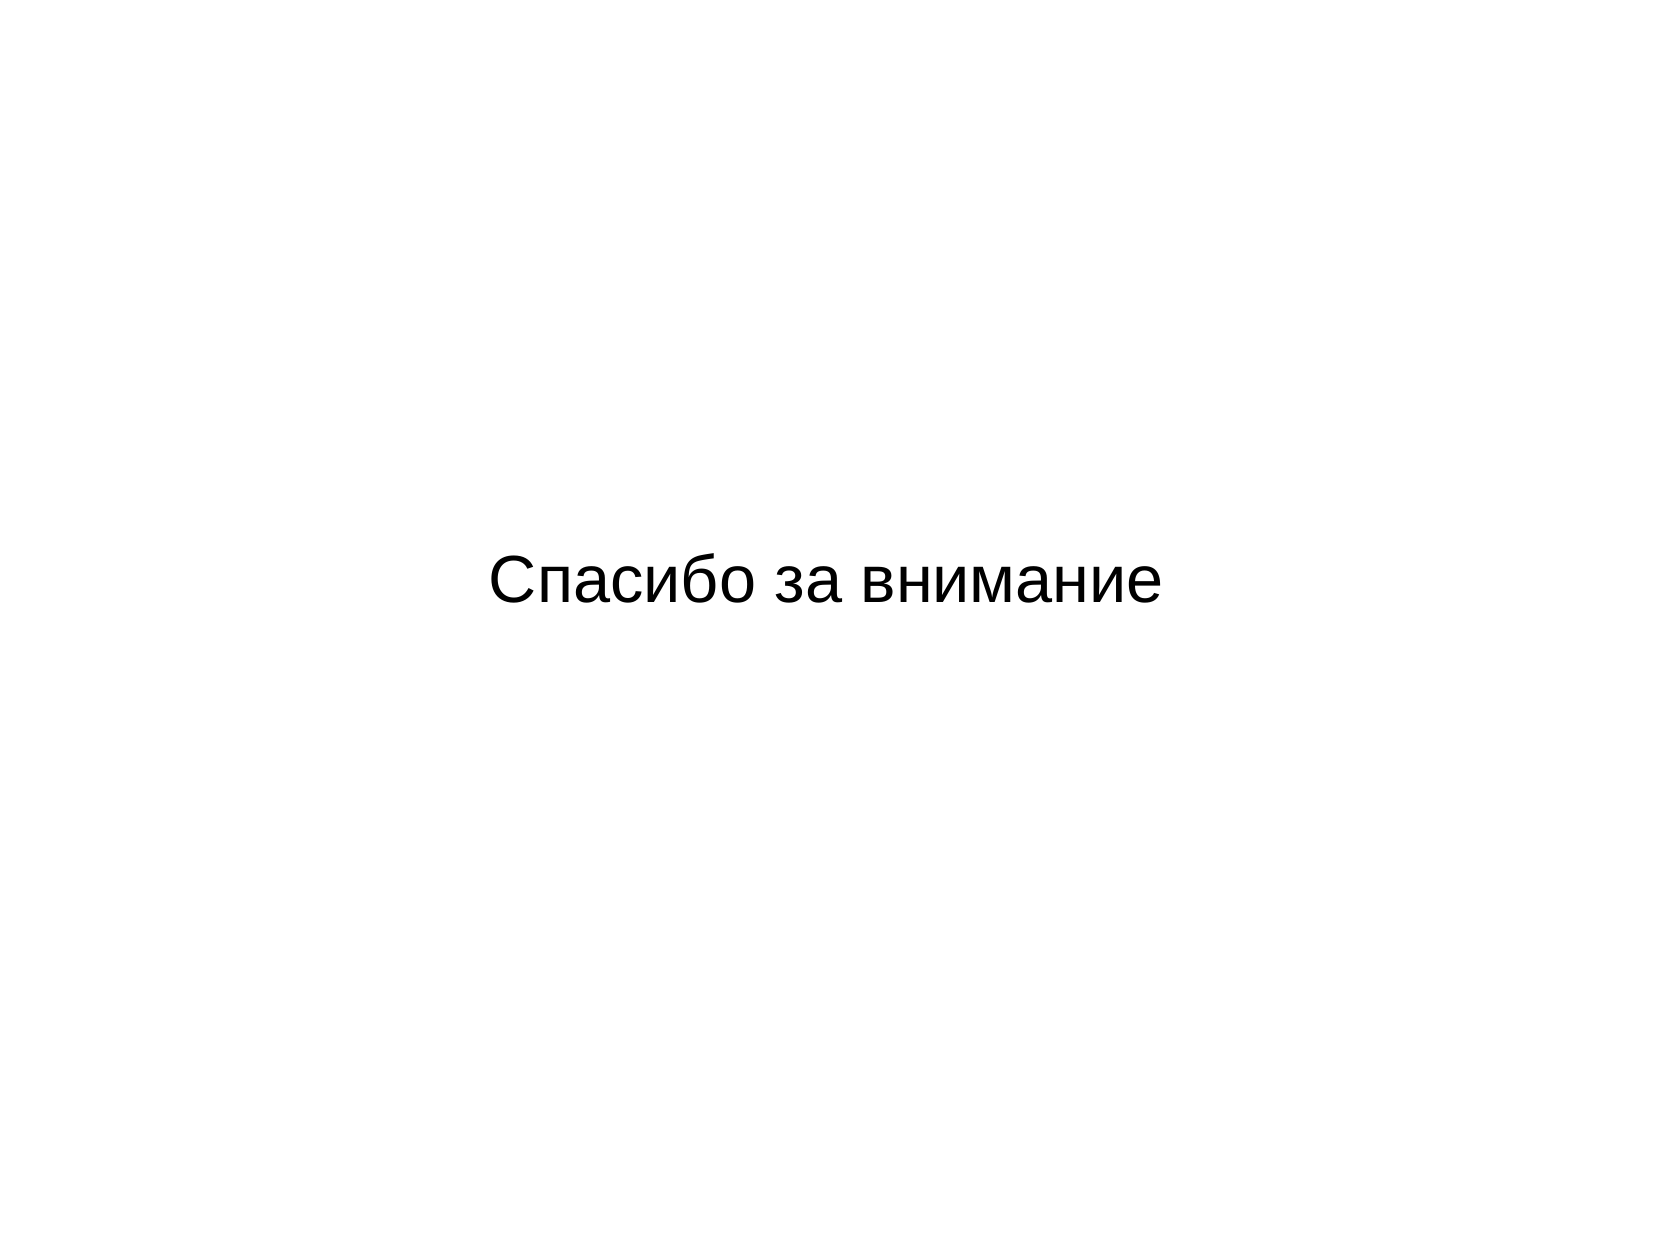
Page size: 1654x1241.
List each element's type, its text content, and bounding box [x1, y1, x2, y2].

subtitle Спасибо за внимание [82, 56, 1571, 1102]
